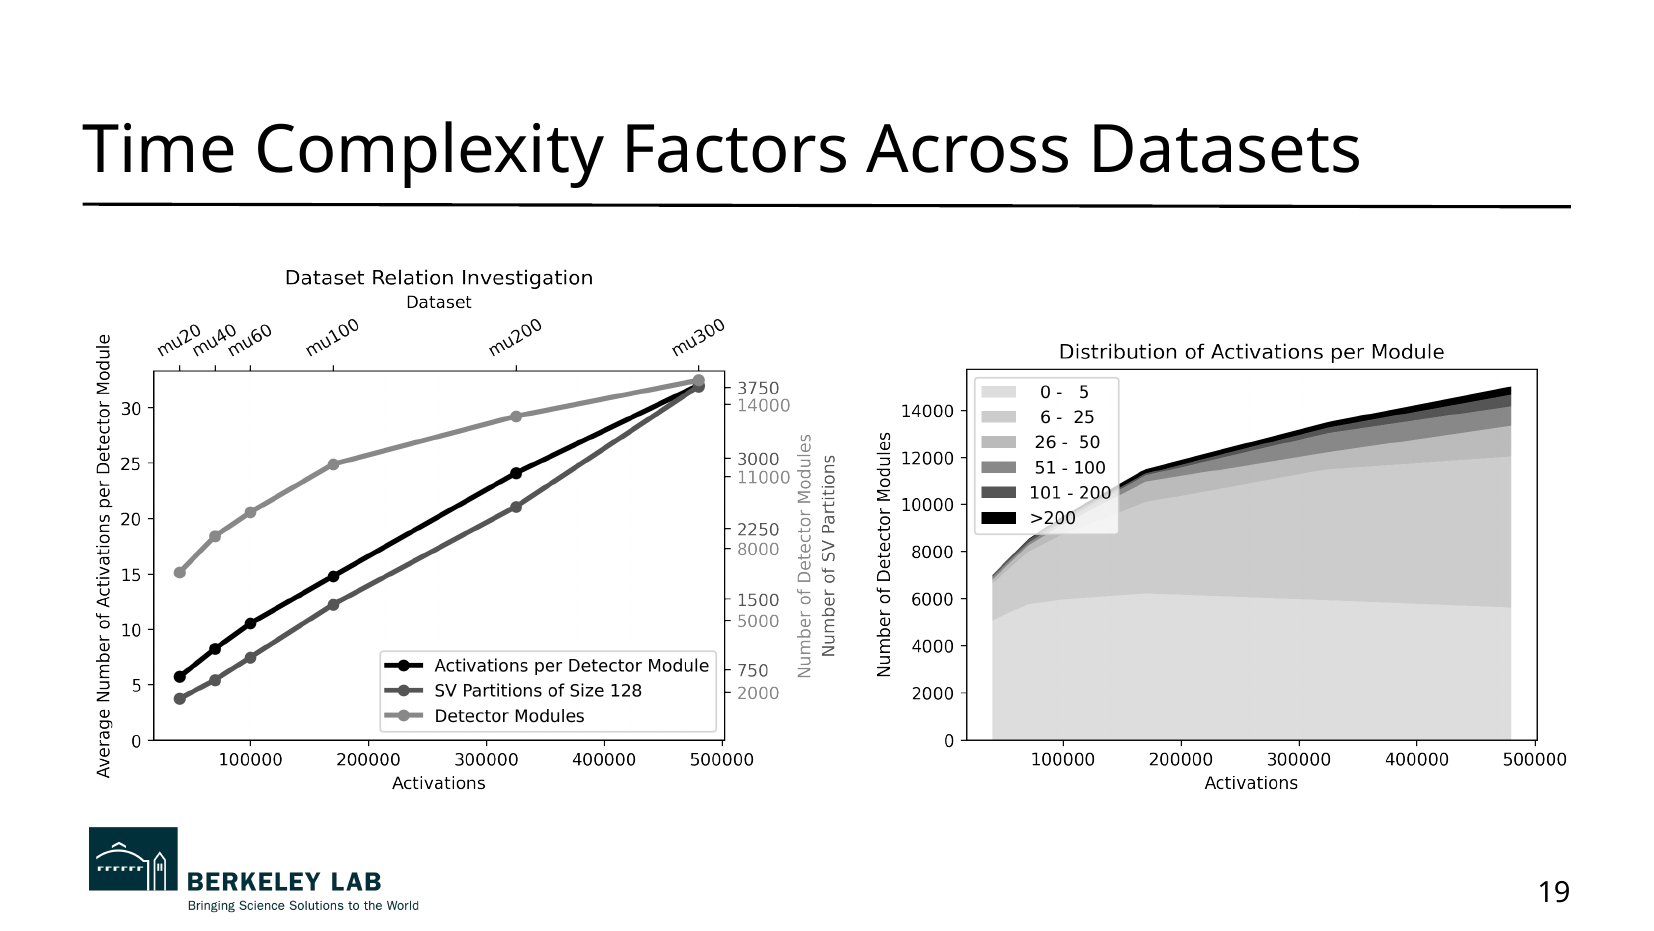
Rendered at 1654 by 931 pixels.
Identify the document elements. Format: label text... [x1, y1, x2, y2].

picture [84, 257, 850, 804]
title Time Complexity Factors Across Datasets [82, 37, 1571, 193]
picture [71, 809, 436, 930]
picture [864, 331, 1579, 804]
